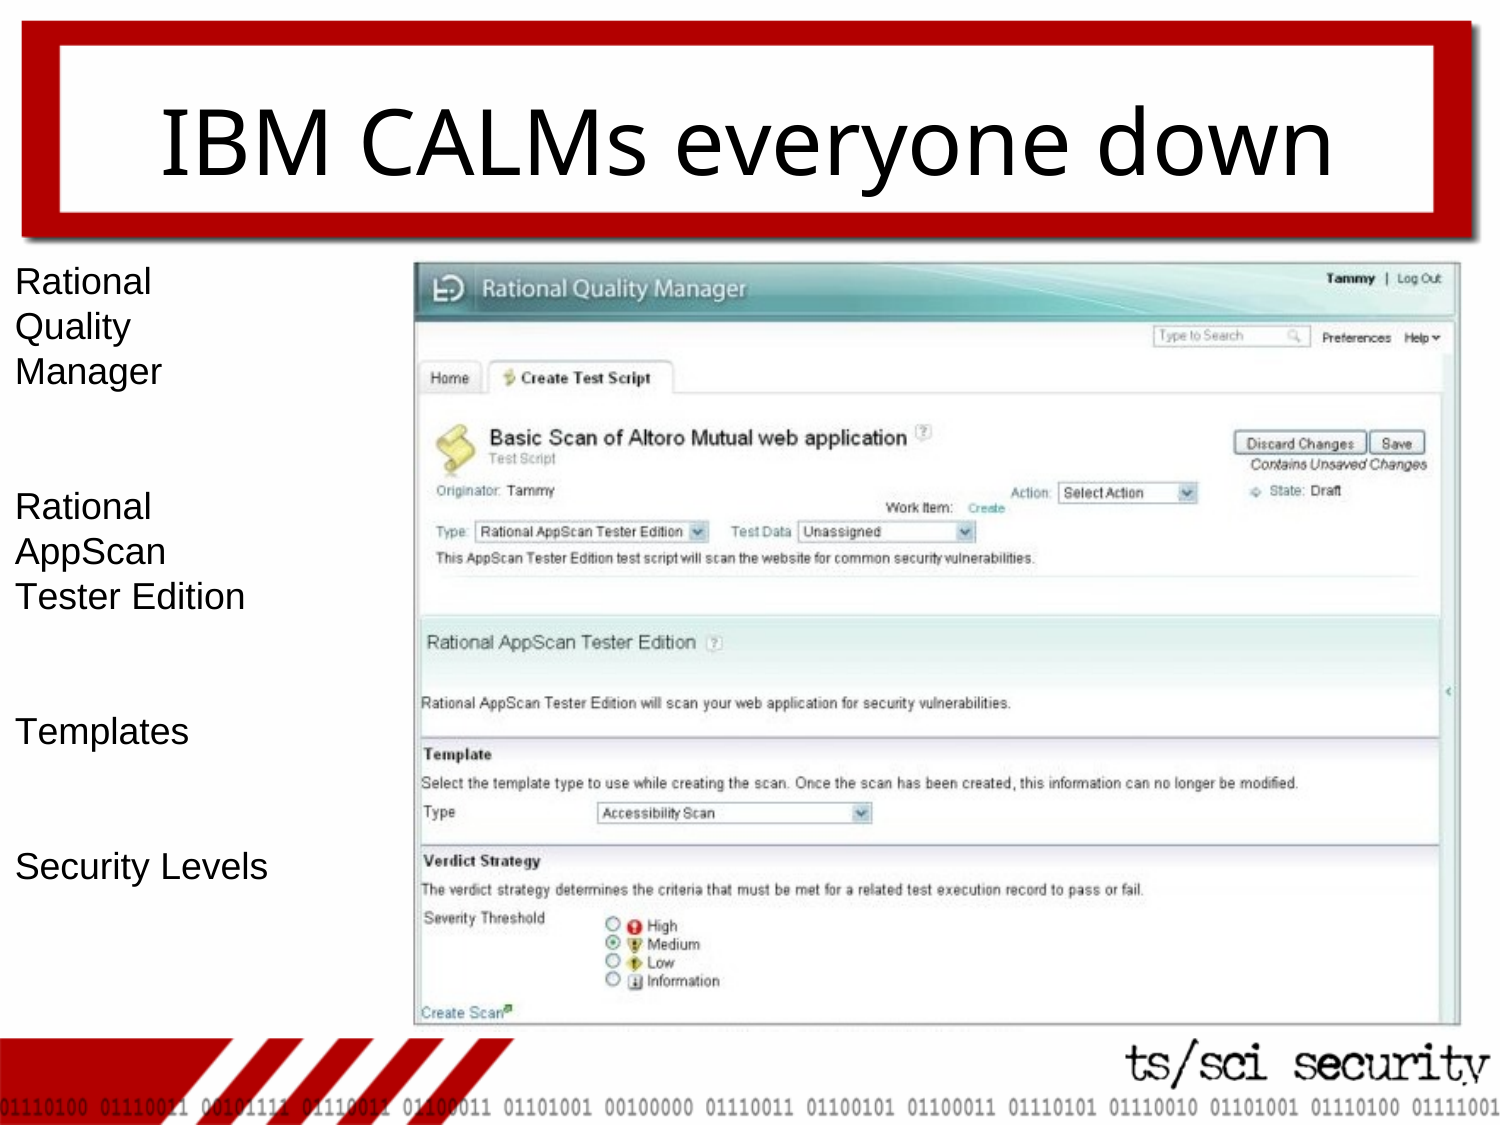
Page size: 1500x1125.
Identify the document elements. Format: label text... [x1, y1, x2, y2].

text_box Rational Quality Manager Rational AppScan Tester Edition Templates Security Levels [0, 249, 376, 896]
title IBM CALMs everyone down [75, 21, 1423, 257]
picture [0, 0, 1500, 1125]
